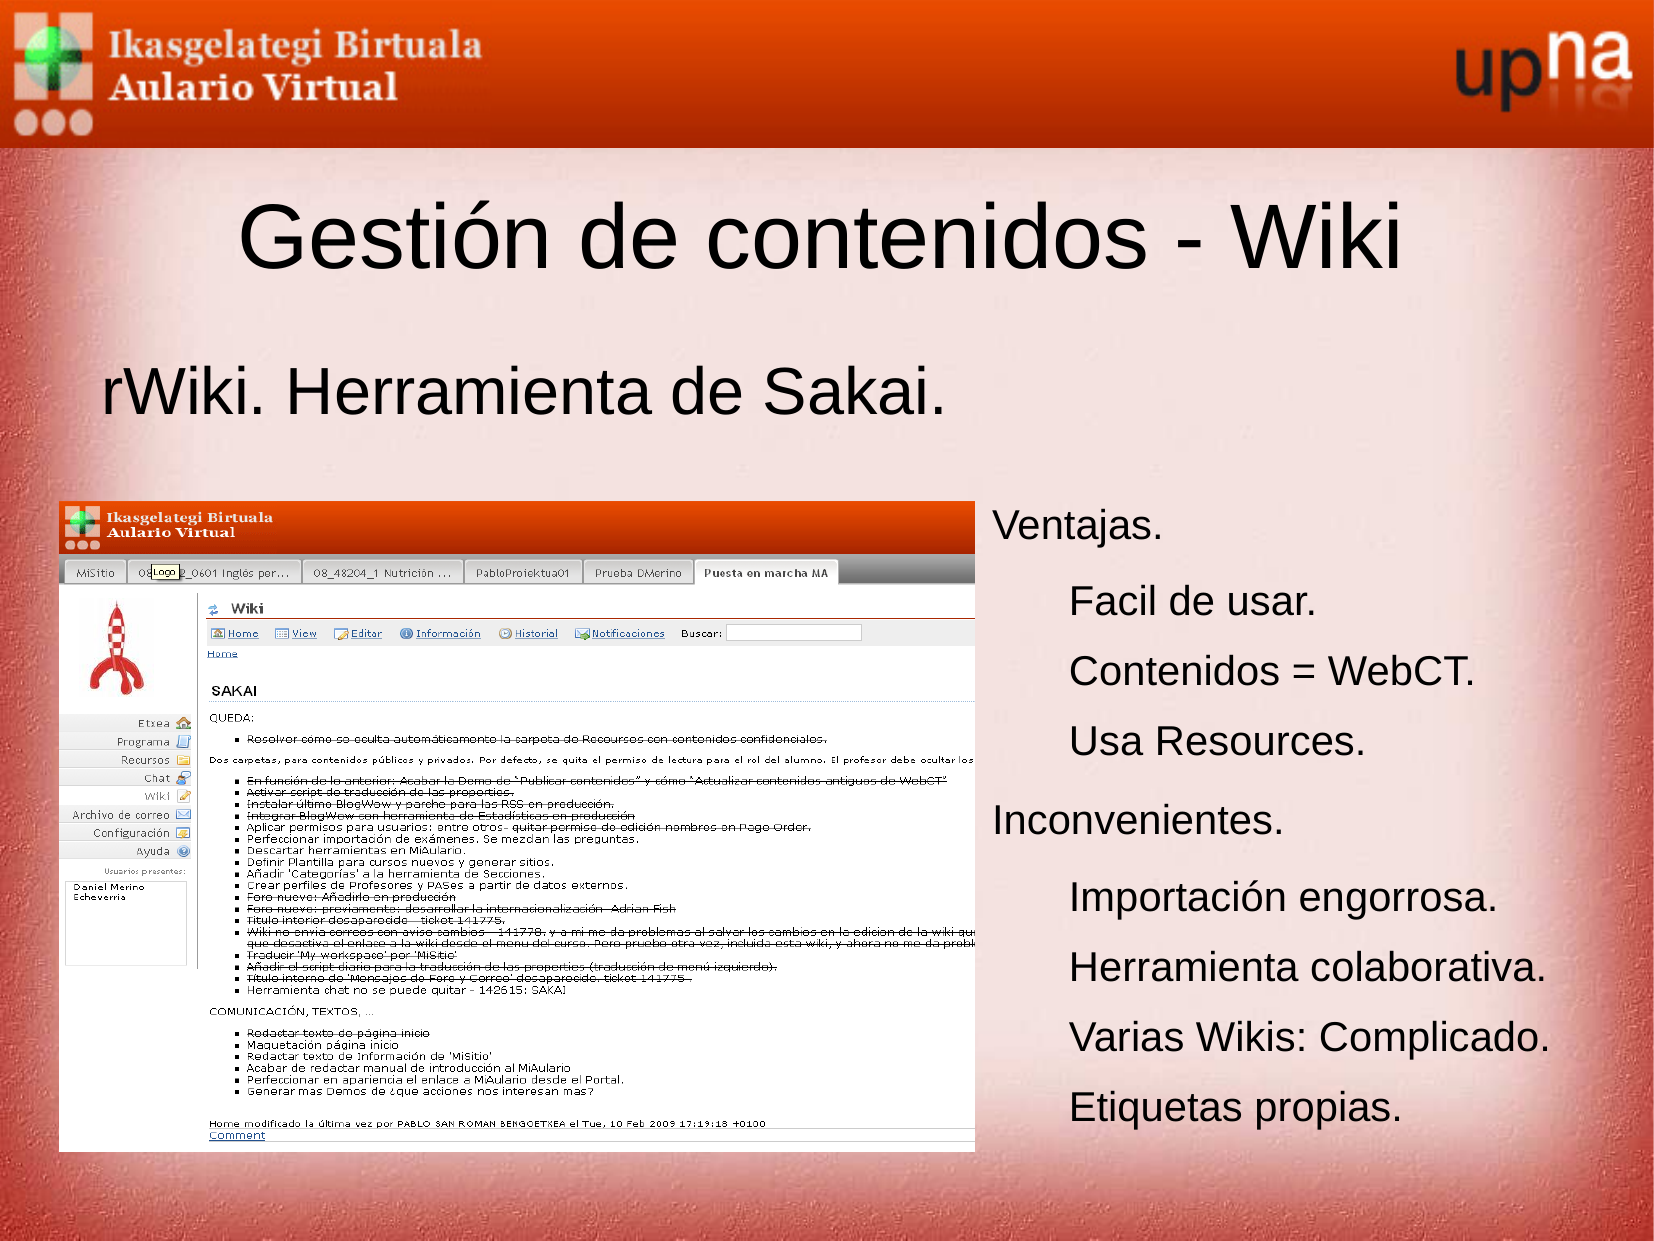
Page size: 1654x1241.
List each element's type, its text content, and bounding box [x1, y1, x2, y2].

picture [0, 0, 1654, 1241]
title Gestión de contenidos - Wiki [77, 147, 1566, 325]
list Inconvenientes. Importación engorrosa. Herramienta colaborativa. Varias Wikis: Complicado. Etiquetas propias. [974, 797, 1625, 1241]
list Ventajas. Facil de usar. Contenidos = WebCT. Usa Resources. [975, 501, 1565, 797]
list rWiki. Herramienta de Sakai. [83, 354, 1572, 443]
